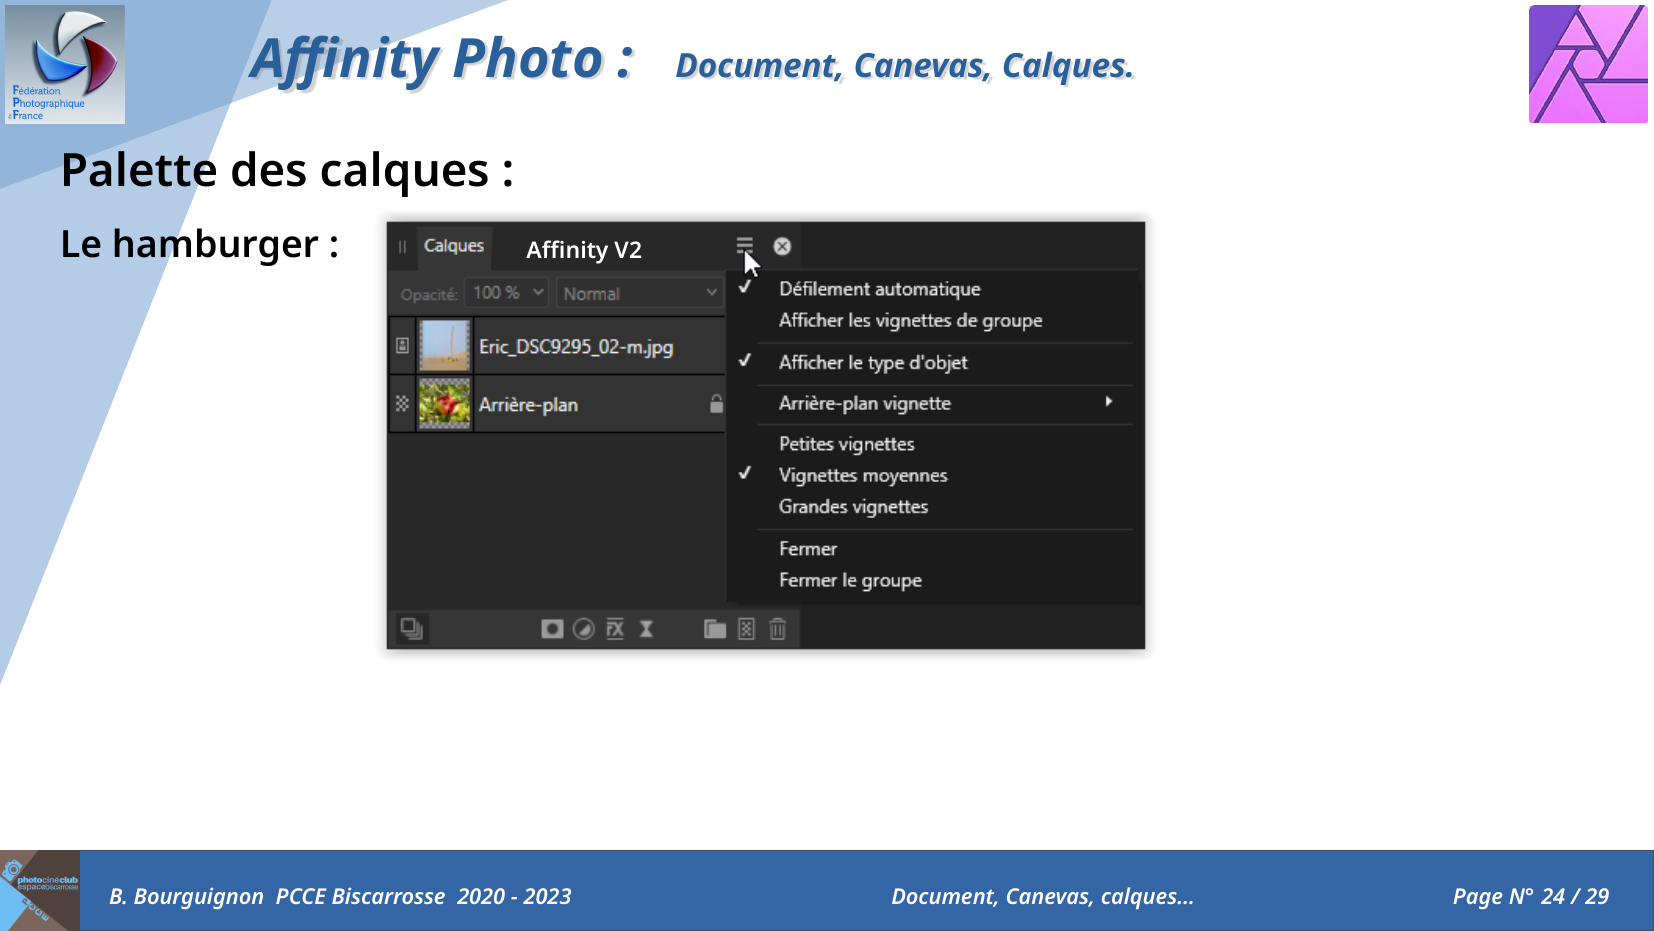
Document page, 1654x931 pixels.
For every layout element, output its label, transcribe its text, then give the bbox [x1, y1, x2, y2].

picture [0, 850, 80, 931]
picture [1529, 5, 1648, 123]
text_box Palette des calques : Le hamburger : [45, 129, 662, 272]
picture [373, 208, 1158, 662]
text_box Affinity V2 [511, 226, 701, 271]
picture [5, 5, 125, 124]
